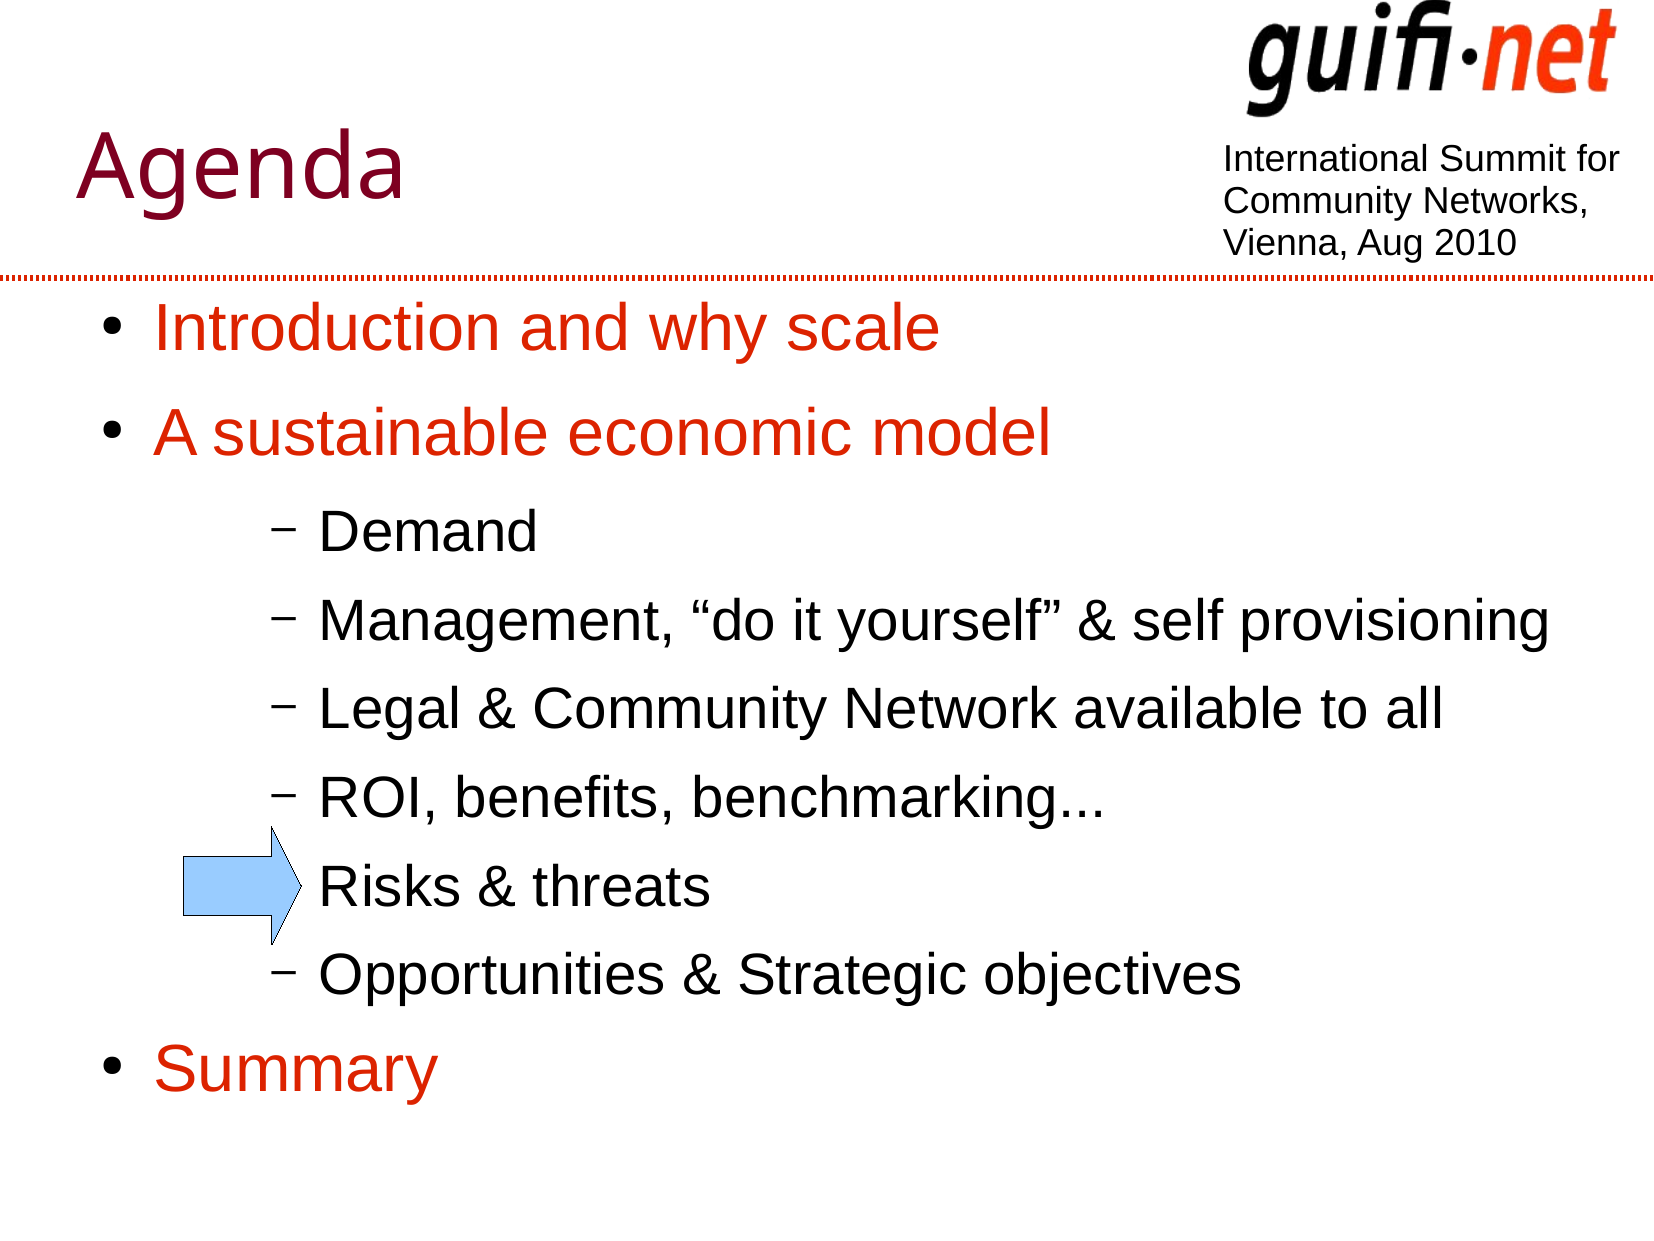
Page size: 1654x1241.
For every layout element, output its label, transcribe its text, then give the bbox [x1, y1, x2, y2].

list Introduction and why scale A sustainable economic model Demand Management, “do it yourself” & self provisioning Legal & Community Network available to all ROI, benefits, benchmarking... Risks & threats Opportunities & Strategic objectives Summary [82, 290, 1571, 1106]
text_box [183, 826, 302, 945]
title Agenda [76, 66, 1093, 259]
picture [1240, 0, 1625, 119]
